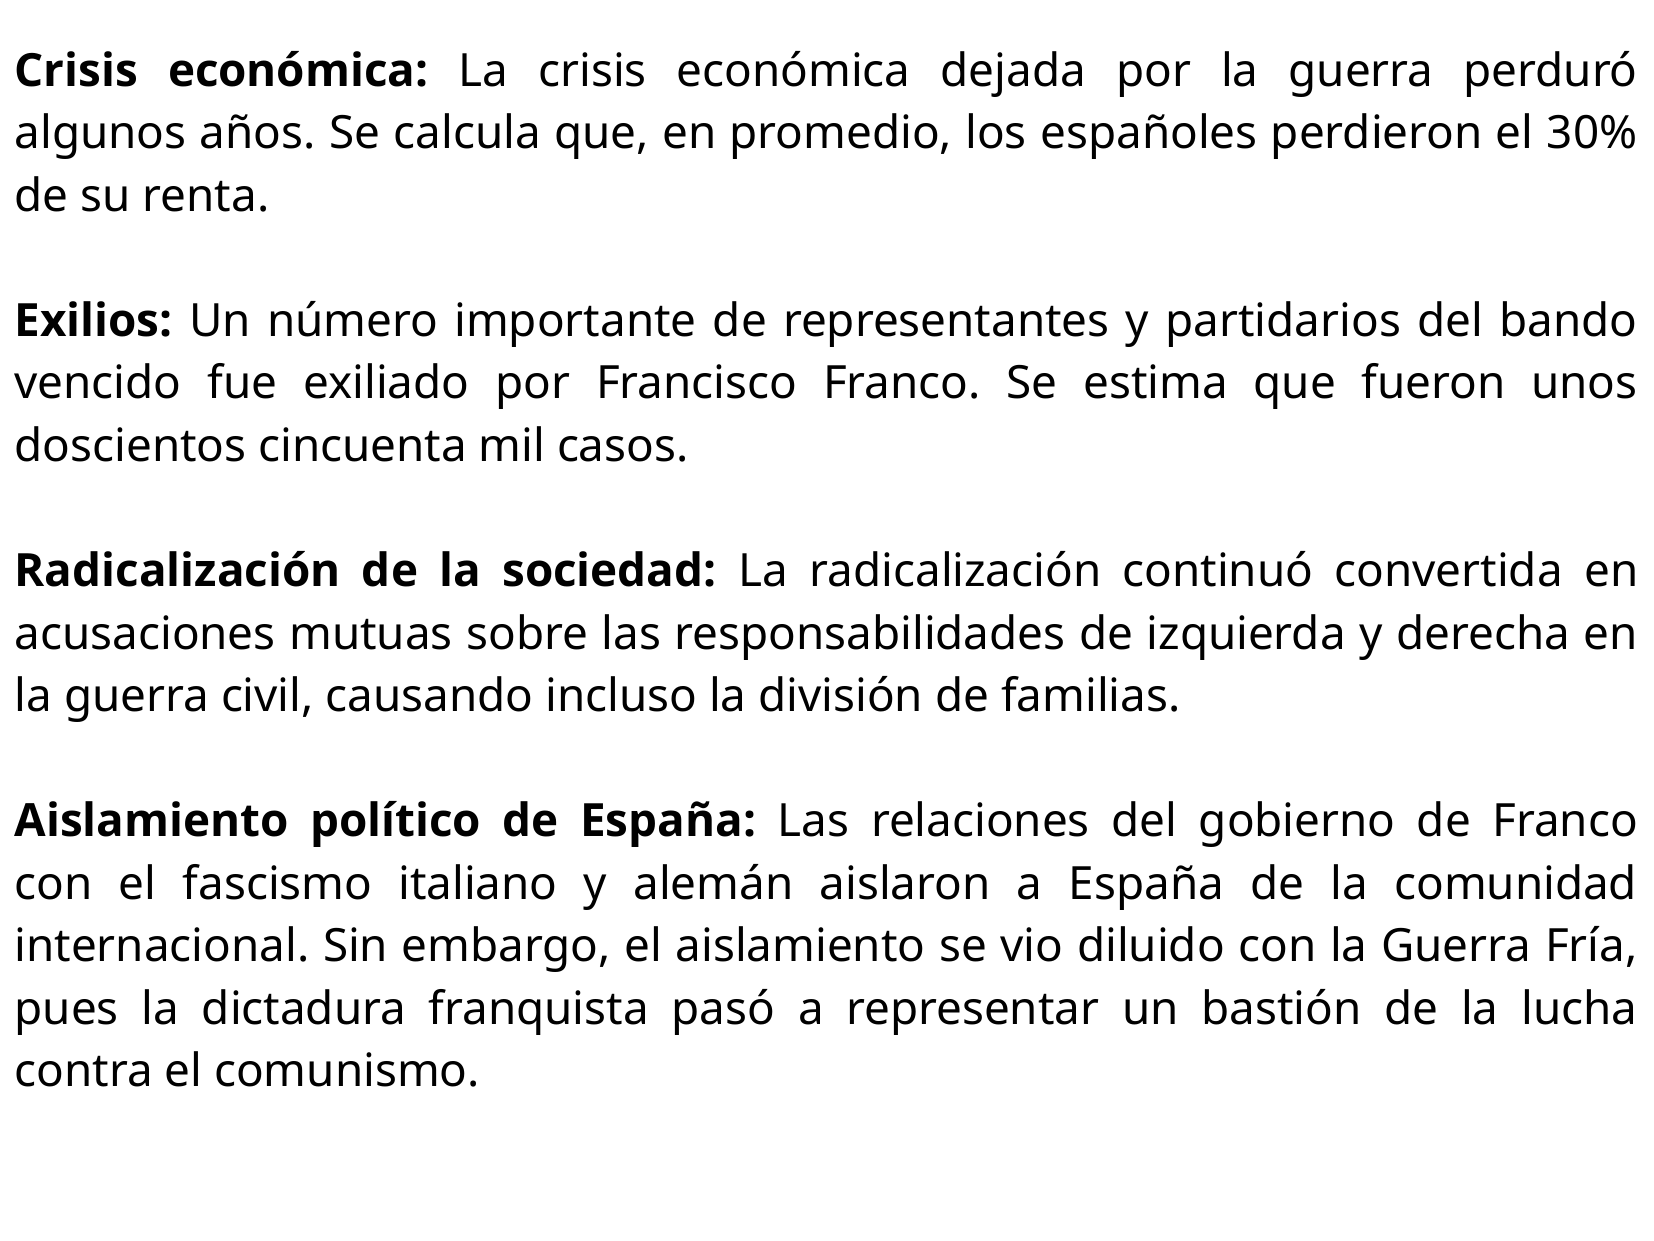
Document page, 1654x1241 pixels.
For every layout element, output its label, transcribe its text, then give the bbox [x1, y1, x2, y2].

text_box Crisis económica: La crisis económica dejada por la guerra perduró algunos años. Se calcula que, en promedio, los españoles perdieron el 30% de su renta. Exilios: Un número importante de representantes y partidarios del bando vencido fue exiliado por Francisco Franco. Se estima que fueron unos doscientos cincuenta mil casos. Radicalización de la sociedad: La radicalización continuó convertida en acusaciones mutuas sobre las responsabilidades de izquierda y derecha en la guerra civil, causando incluso la división de familias. Aislamiento político de España: Las relaciones del gobierno de Franco con el fascismo italiano y alemán aislaron a España de la comunidad internacional. Sin embargo, el aislamiento se vio diluido con la Guerra Fría, pues la dictadura franquista pasó a representar un bastión de la lucha contra el comunismo. [0, 29, 1654, 818]
